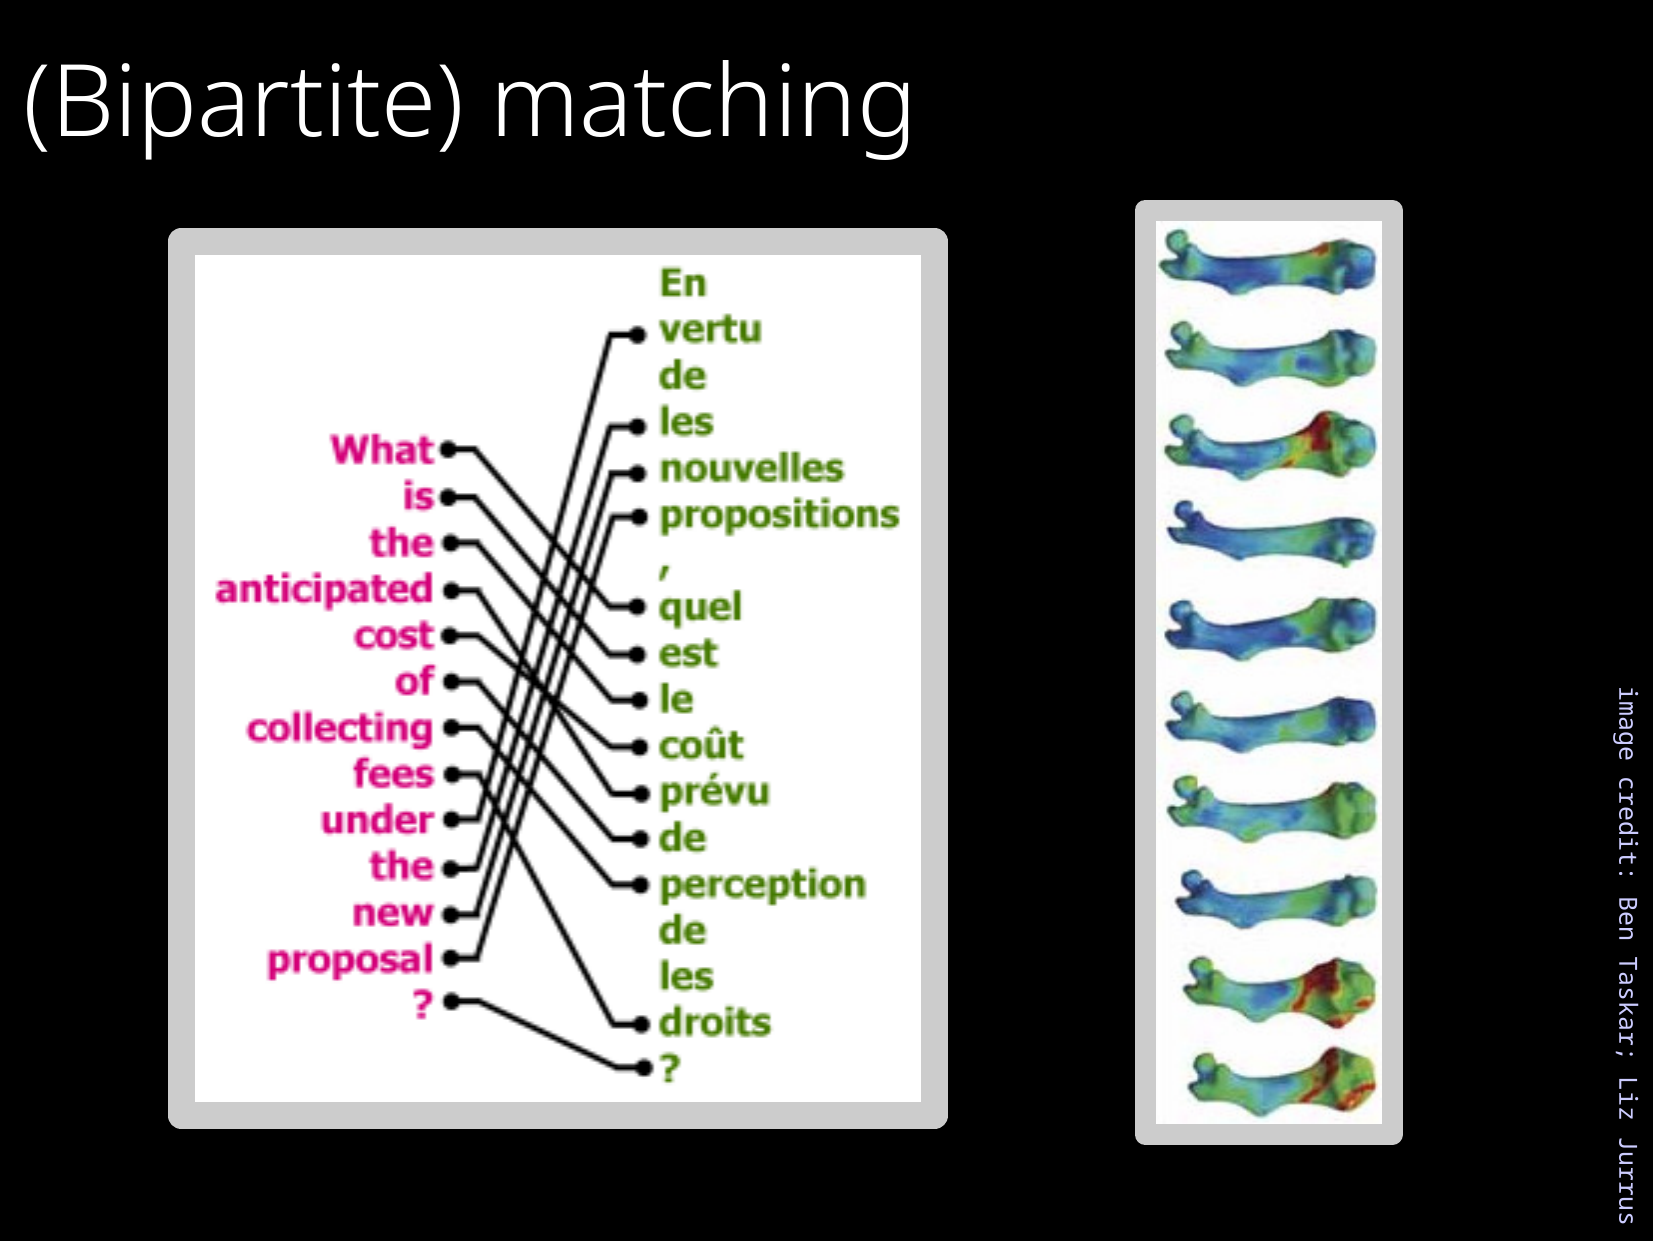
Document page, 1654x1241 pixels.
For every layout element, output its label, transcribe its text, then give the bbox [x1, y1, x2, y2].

text_box image credit: Ben Taskar; Liz Jurrus [1616, 686, 1647, 1227]
picture [194, 254, 922, 1102]
picture [1155, 220, 1382, 1125]
title (Bipartite) matching [23, 25, 1630, 171]
